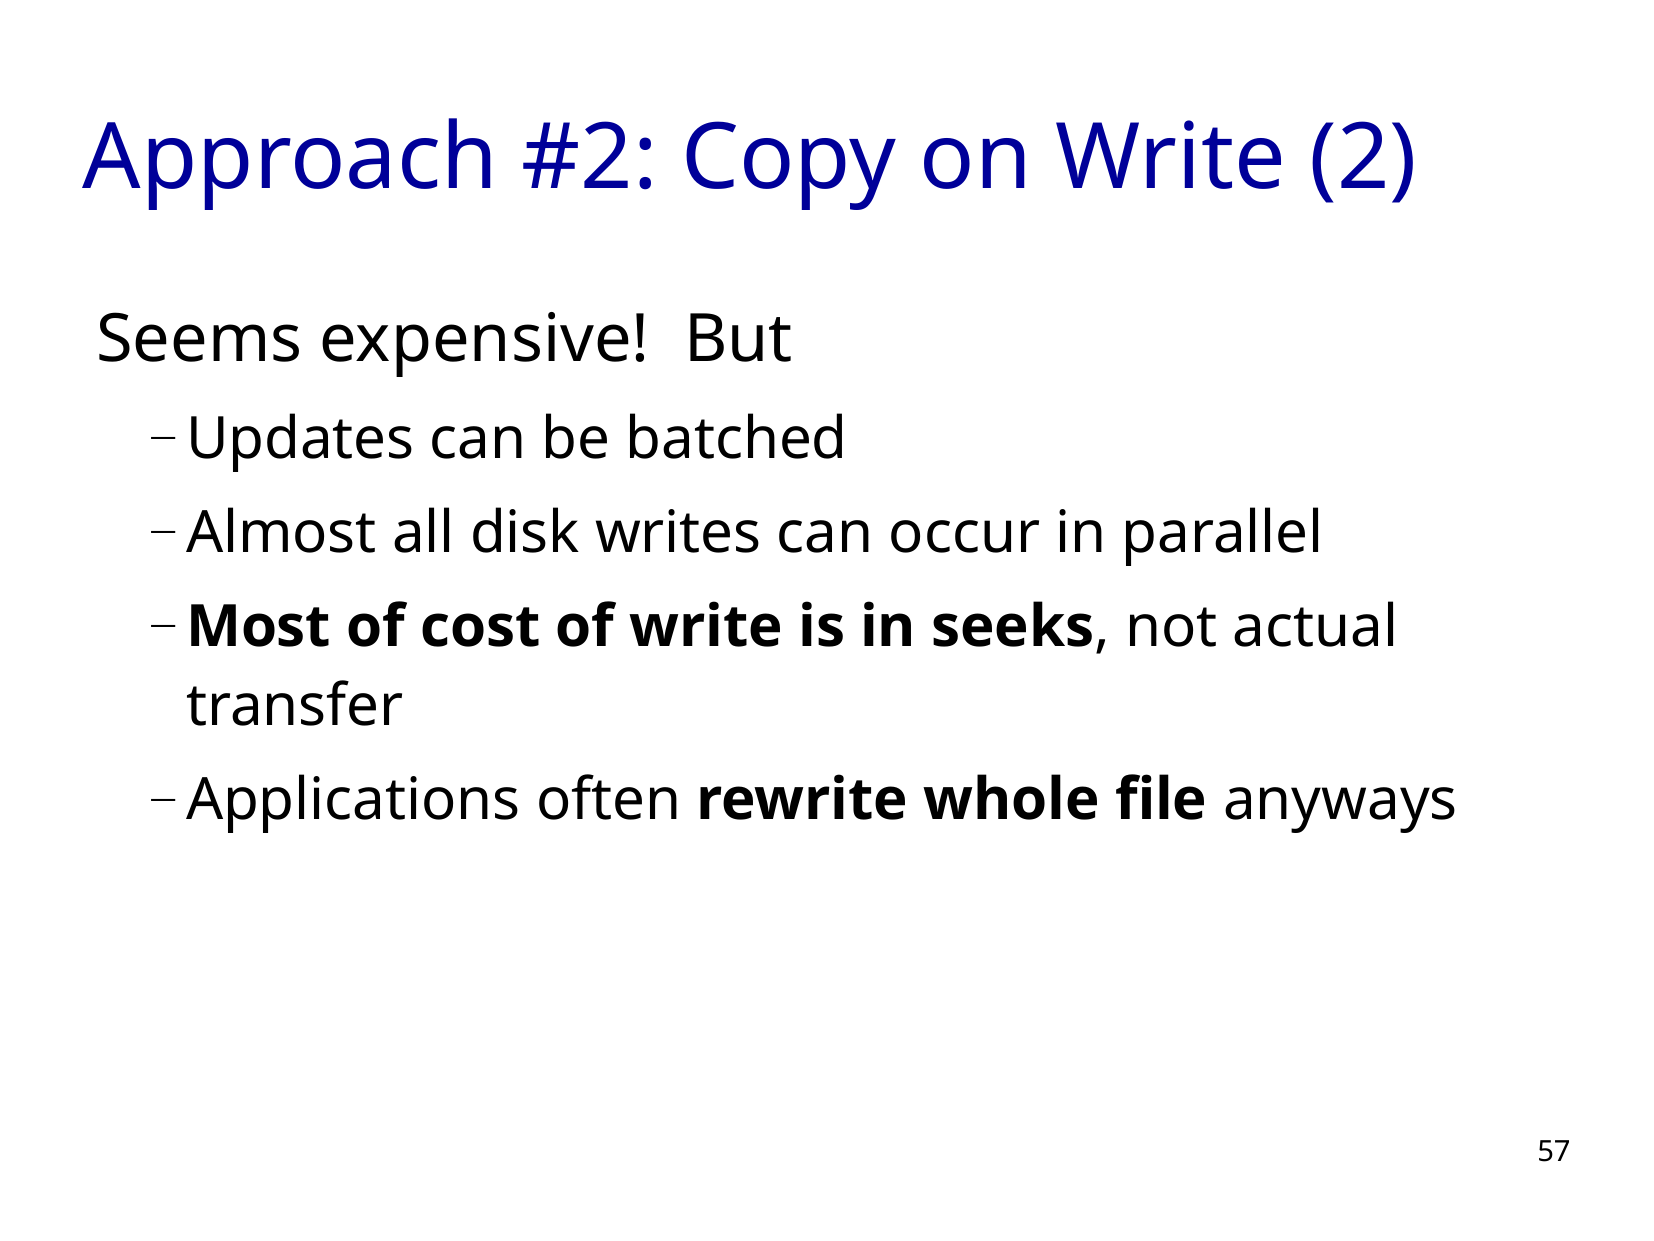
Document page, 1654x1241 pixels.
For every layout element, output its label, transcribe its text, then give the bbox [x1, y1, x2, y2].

title Approach #2: Copy on Write (2) [82, 51, 1571, 255]
list Seems expensive! But Updates can be batched Almost all disk writes can occur in parallel Most of cost of write is in seeks, not actual transfer Applications often rewrite whole file anyways [60, 290, 1571, 1096]
